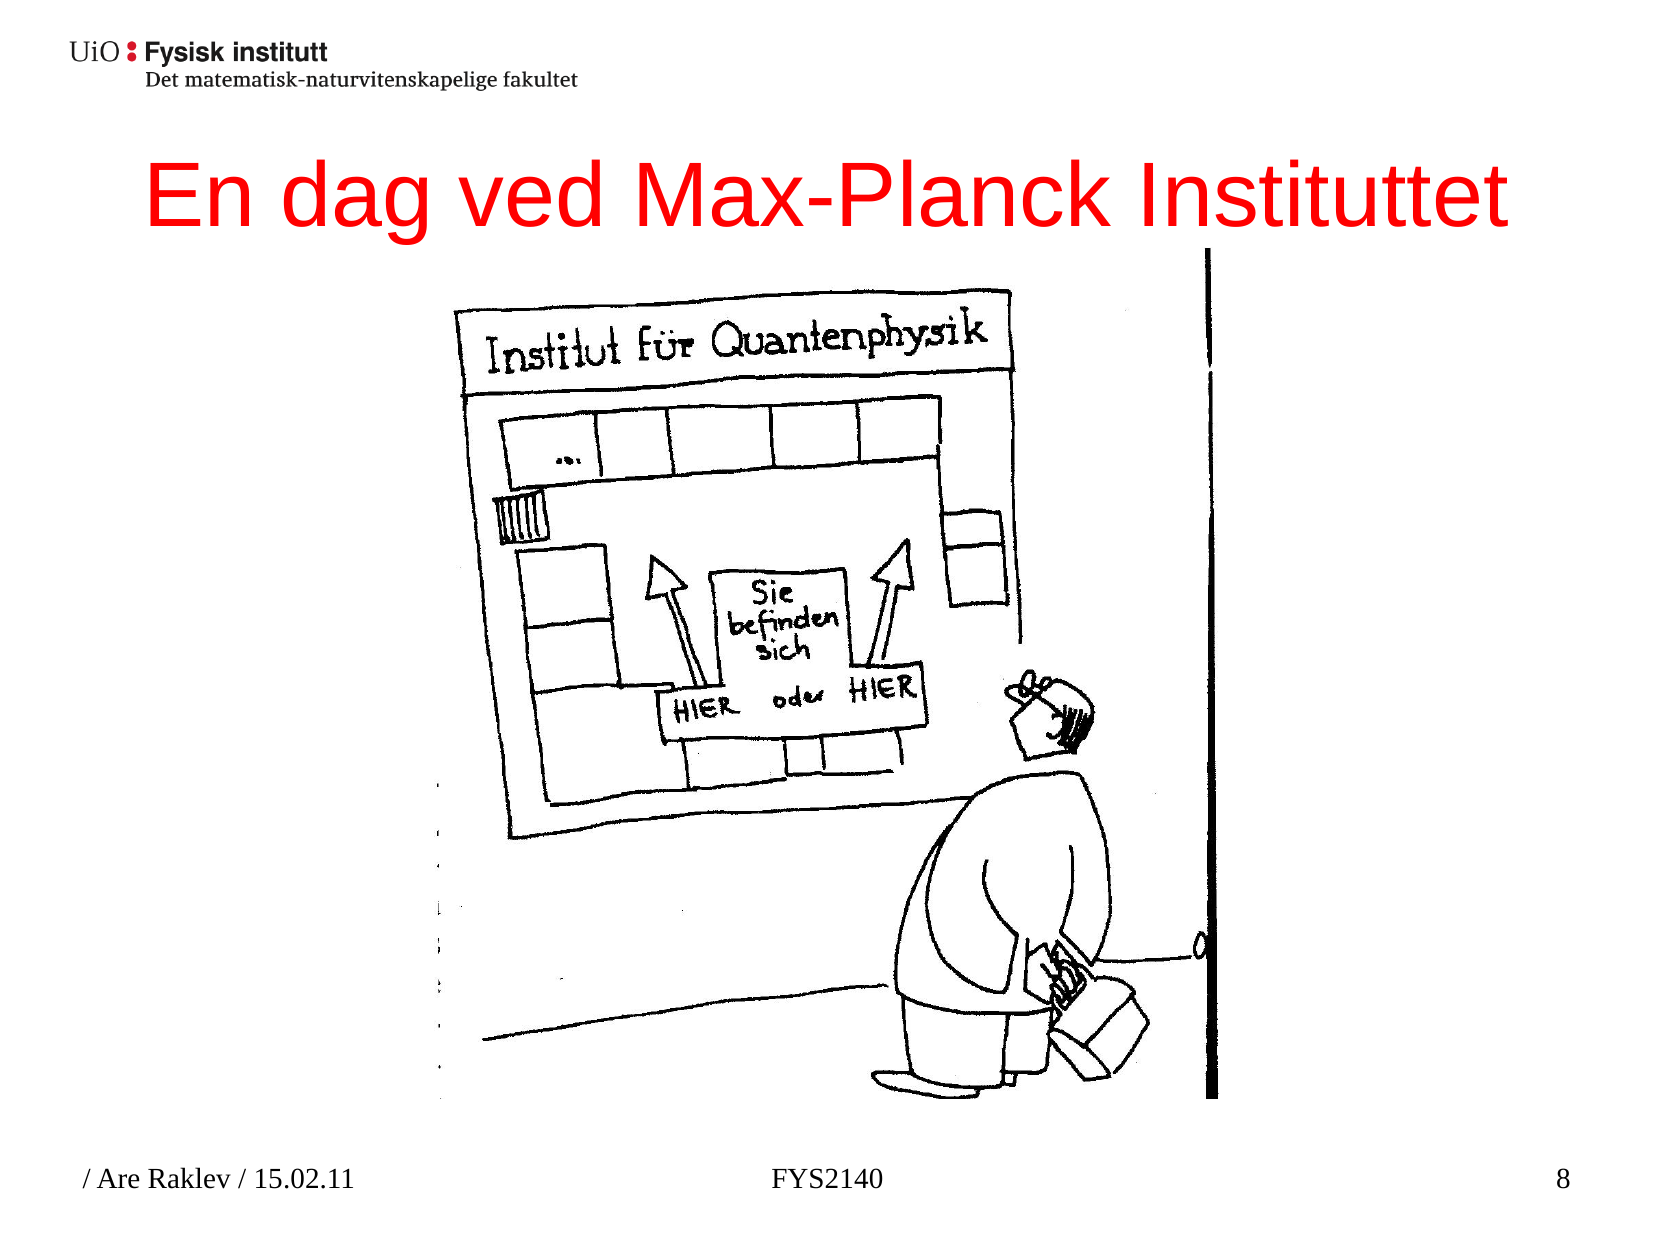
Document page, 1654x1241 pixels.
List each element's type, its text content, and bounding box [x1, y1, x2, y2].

picture [434, 241, 1219, 1099]
title En dag ved Max-Planck Instituttet [82, 90, 1571, 298]
picture [68, 37, 581, 93]
